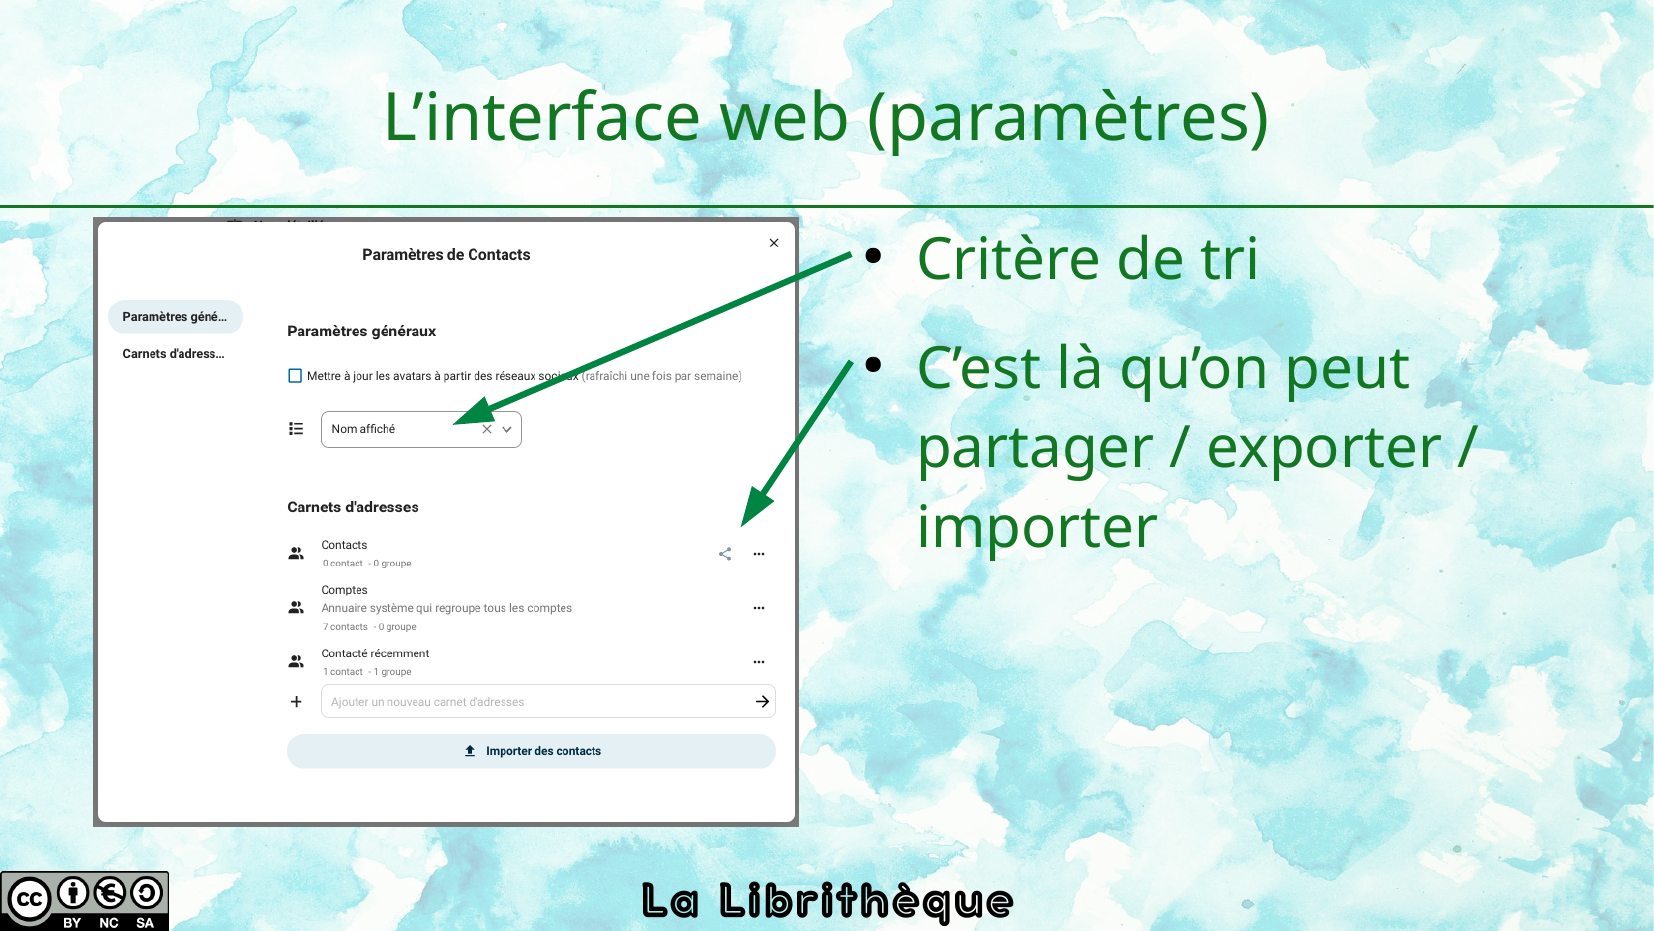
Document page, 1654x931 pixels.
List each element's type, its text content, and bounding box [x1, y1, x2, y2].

list Critère de tri C’est là qu’on peut partager / exporter / importer [845, 217, 1572, 827]
picture [0, 871, 169, 931]
title L’interface web (paramètres) [82, 37, 1571, 193]
picture [93, 217, 1026, 931]
